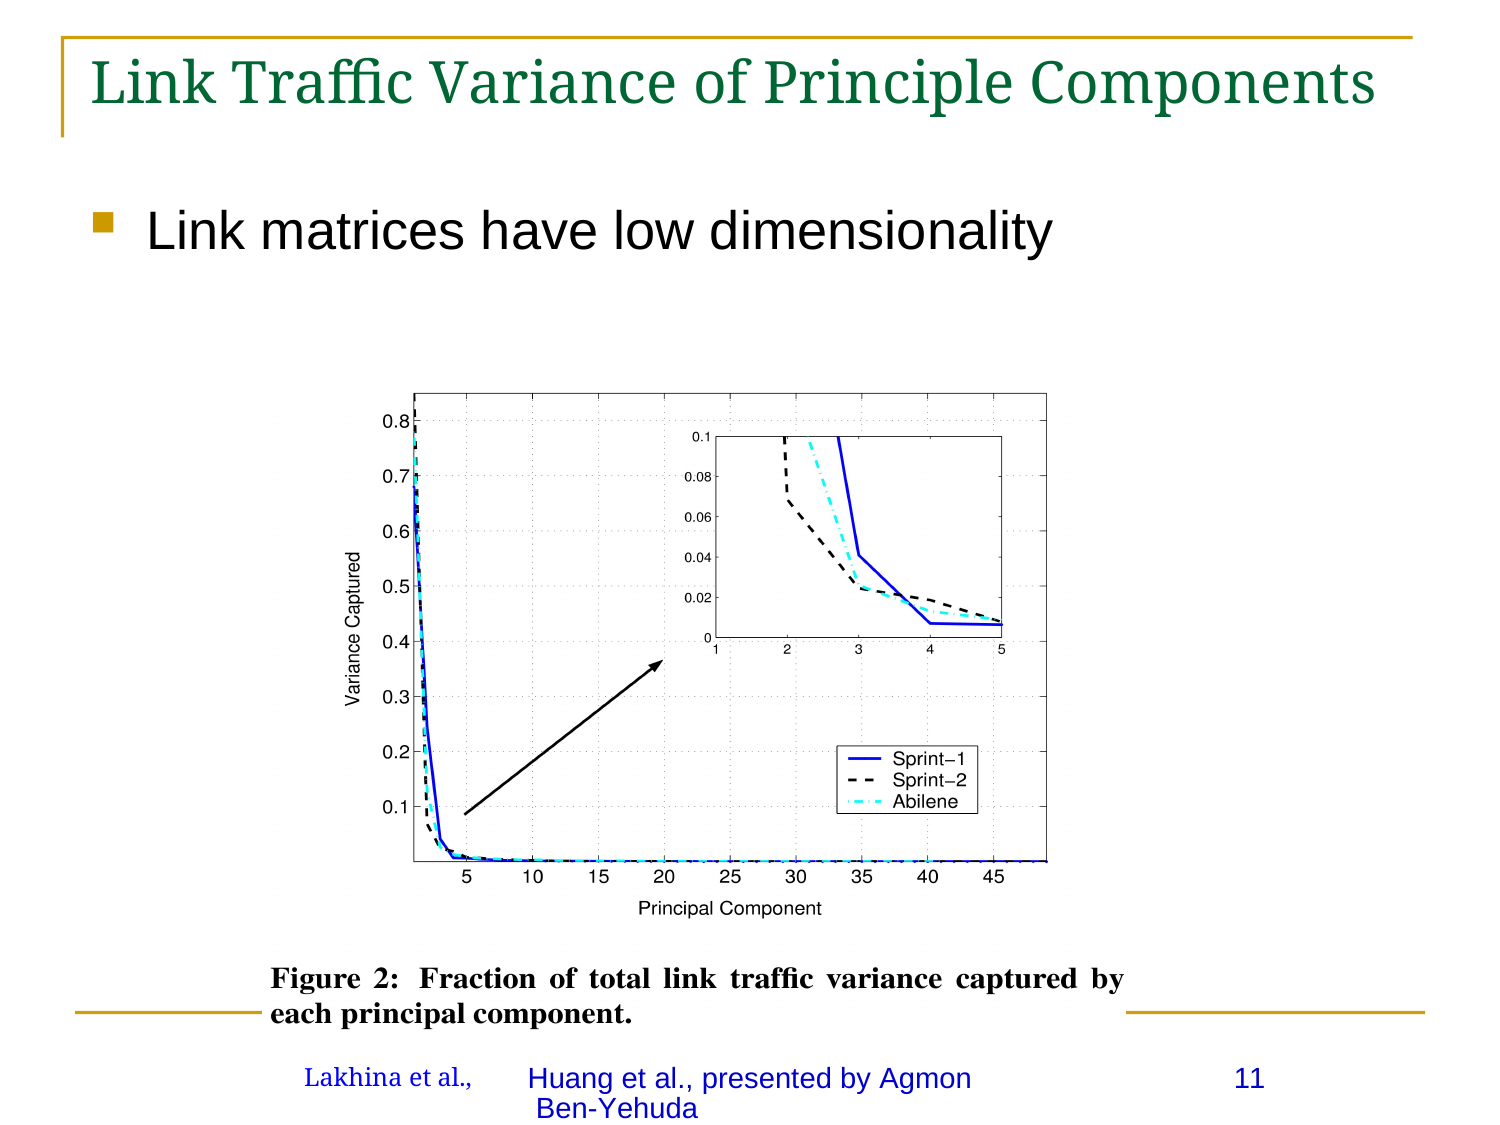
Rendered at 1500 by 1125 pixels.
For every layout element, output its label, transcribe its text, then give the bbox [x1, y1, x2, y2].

text_box Lakhina et al., [74, 1050, 487, 1100]
picture [262, 374, 1126, 1051]
title Link Traffic Variance of Principle Components [75, 37, 1500, 217]
list Link matrices have low dimensionality [75, 187, 1438, 376]
